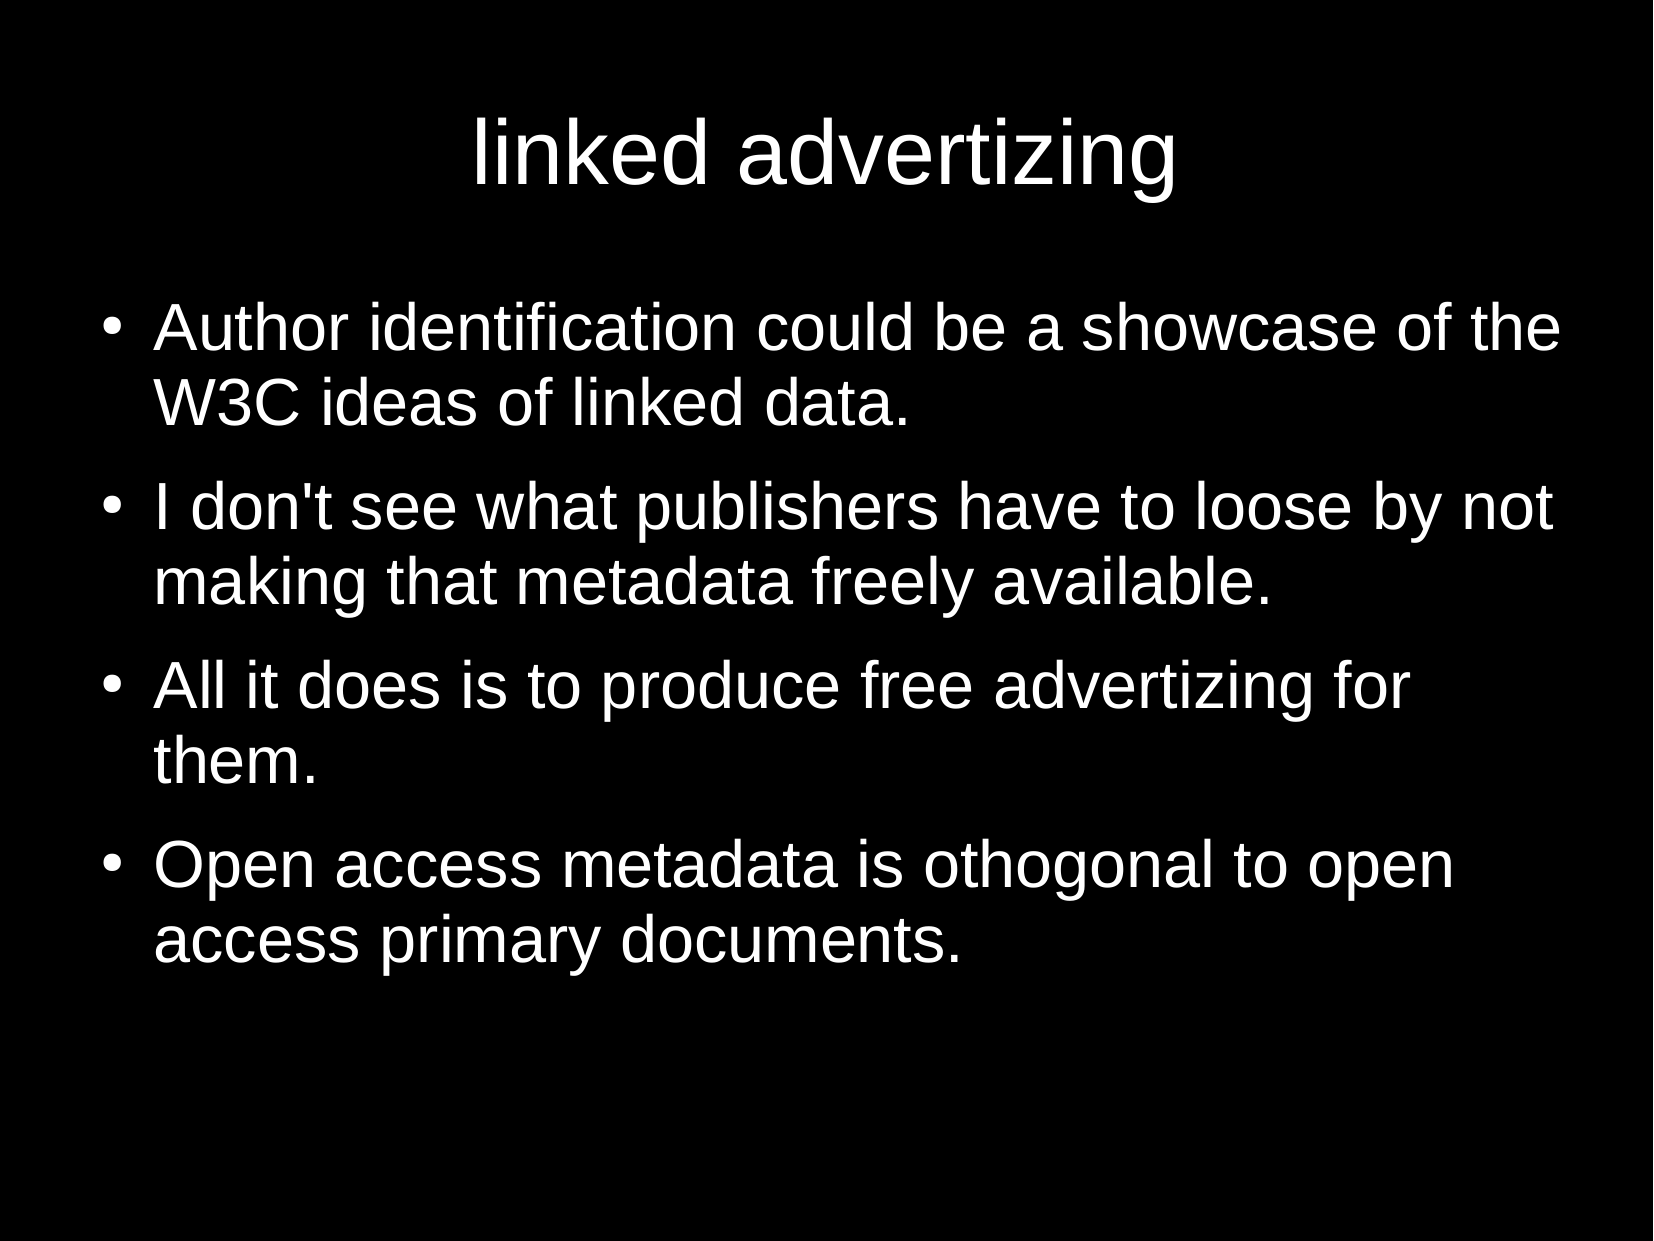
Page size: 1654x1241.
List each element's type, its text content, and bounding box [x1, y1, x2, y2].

title linked advertizing [82, 56, 1571, 250]
list Author identification could be a showcase of the W3C ideas of linked data. I don't see what publishers have to loose by not making that metadata freely available. All it does is to produce free advertizing for them. Open access metadata is othogonal to open access primary documents. [82, 290, 1571, 1109]
